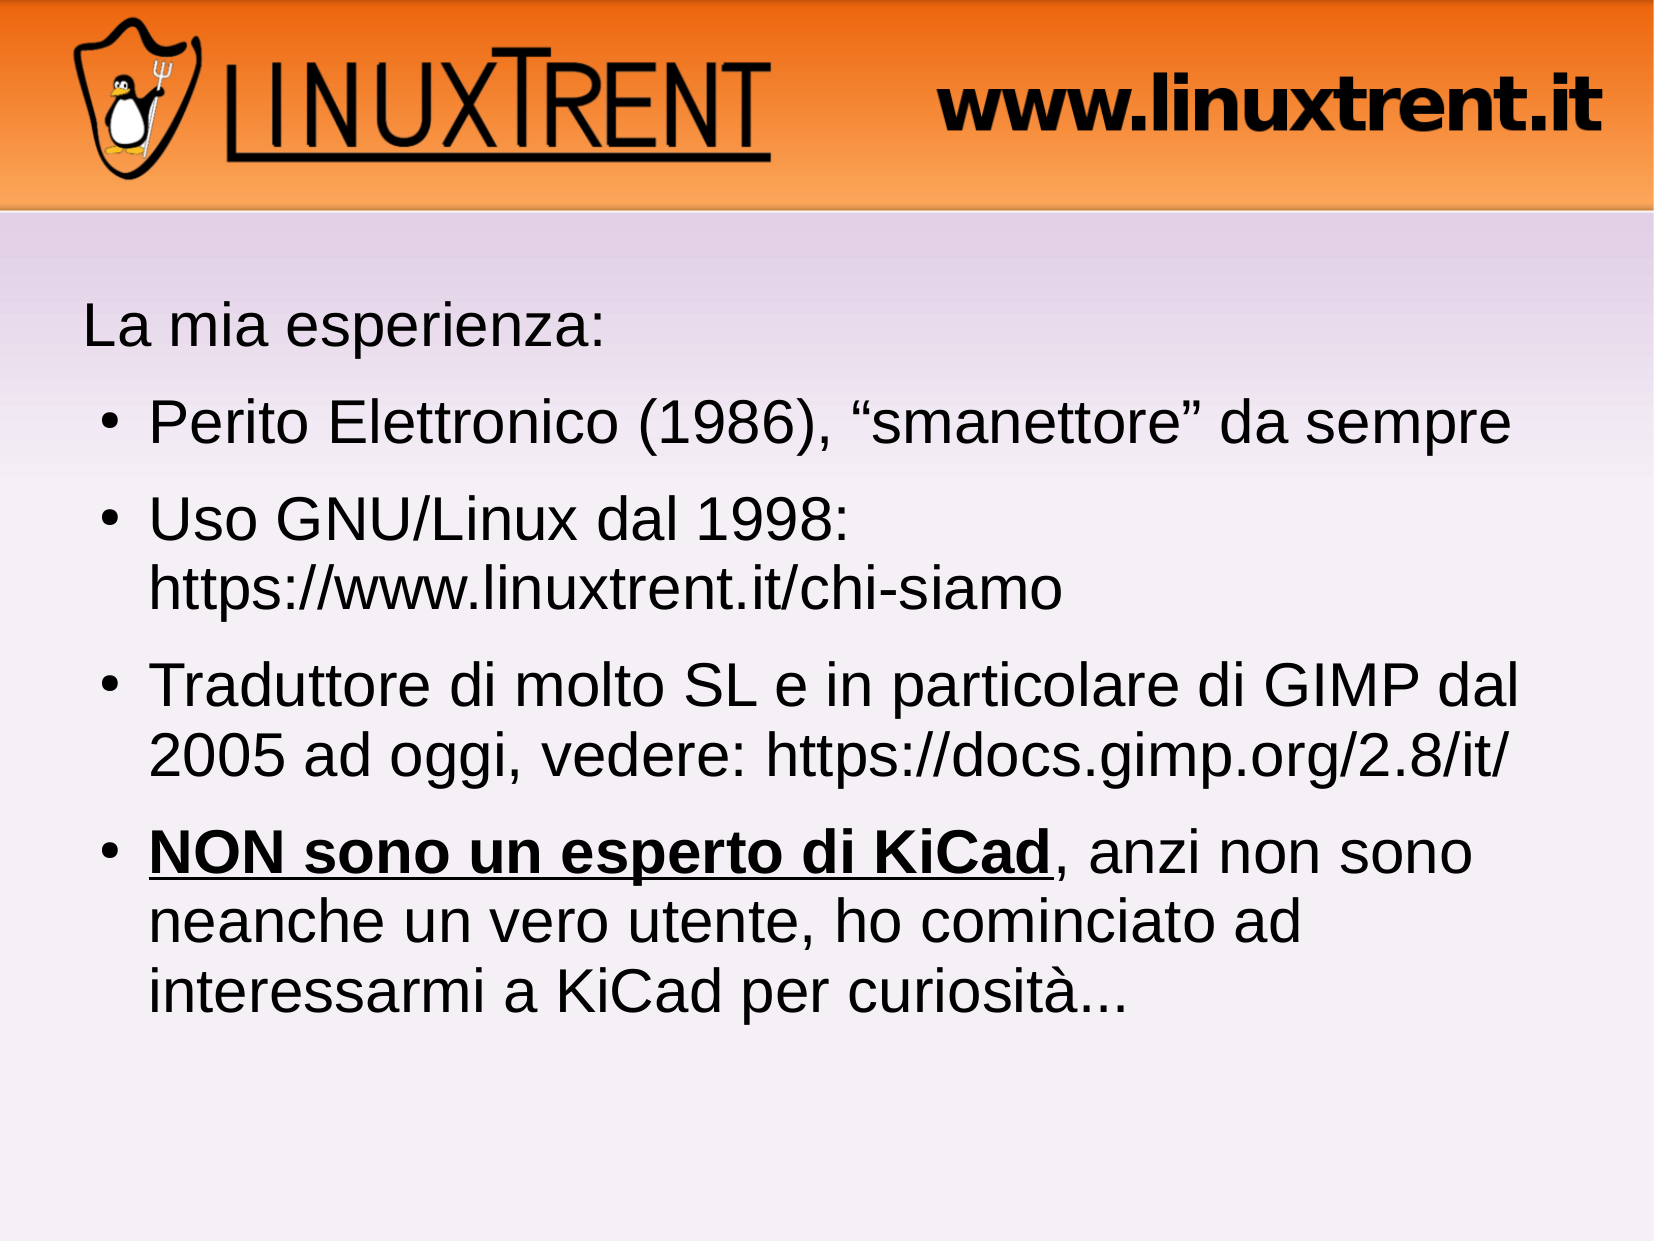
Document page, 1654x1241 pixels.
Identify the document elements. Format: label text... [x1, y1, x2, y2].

list La mia esperienza: Perito Elettronico (1986), “smanettore” da sempre Uso GNU/Linux dal 1998: https://www.linuxtrent.it/chi-siamo Traduttore di molto SL e in particolare di GIMP dal 2005 ad oggi, vedere: https://docs.gimp.org/2.8/it/ NON sono un esperto di KiCad, anzi non sono neanche un vero utente, ho cominciato ad interessarmi a KiCad per curiosità... [82, 290, 1571, 1109]
picture [0, 0, 1654, 1241]
